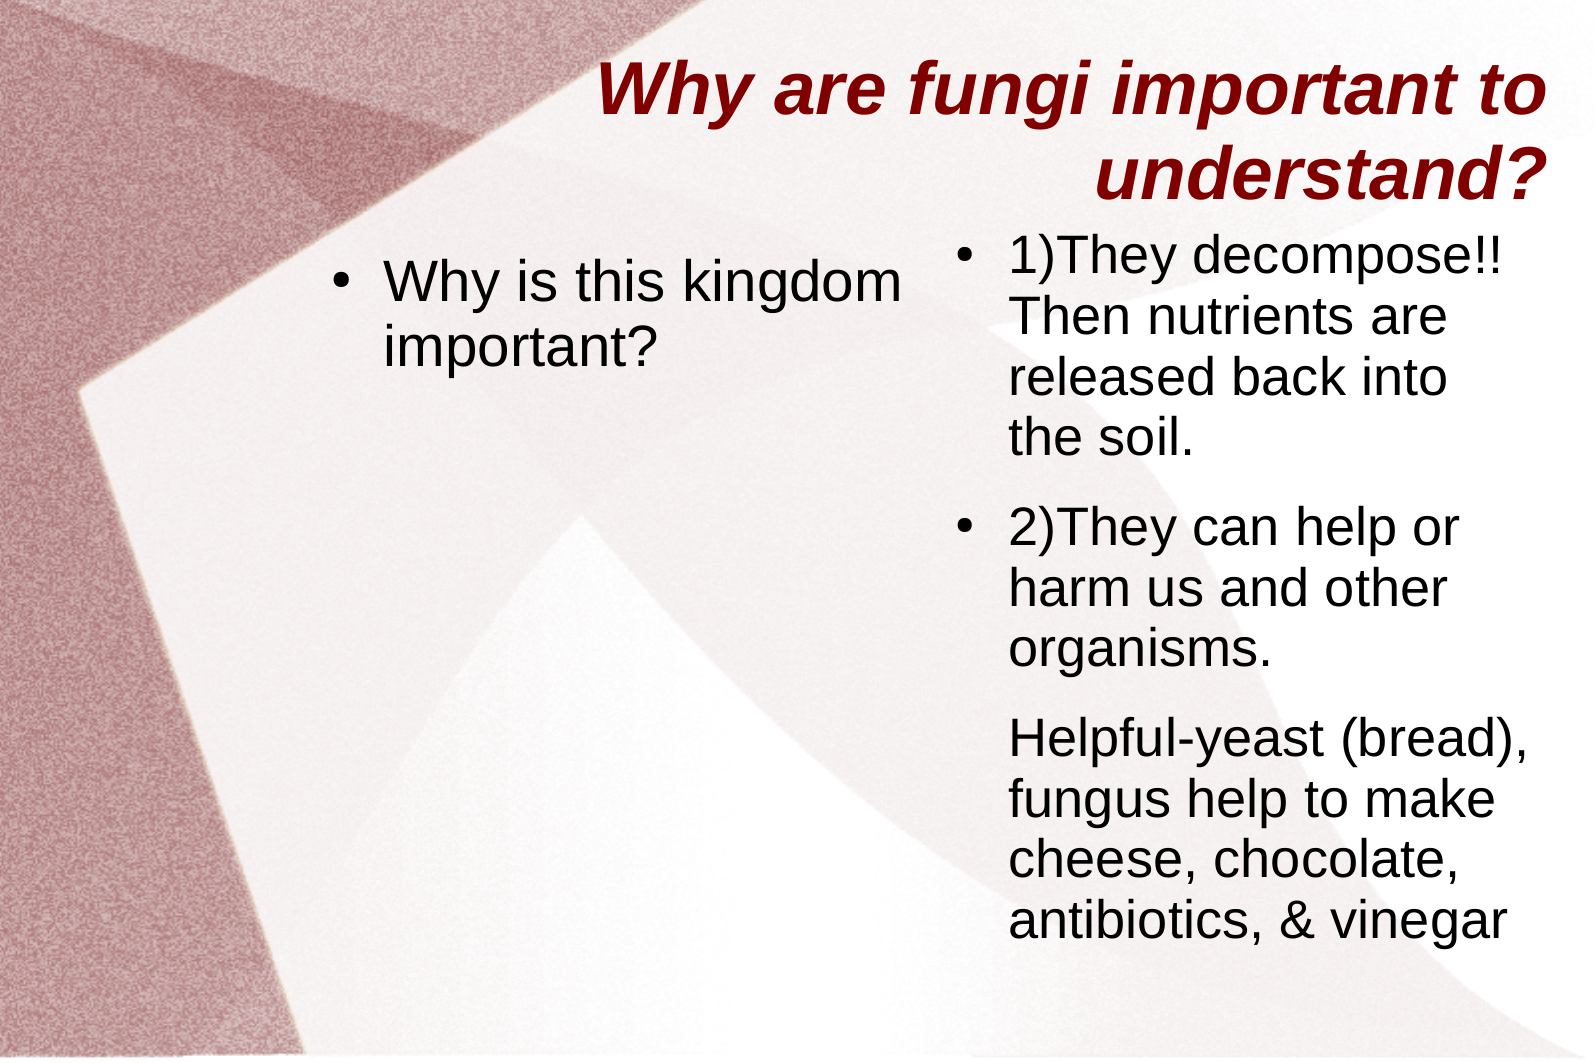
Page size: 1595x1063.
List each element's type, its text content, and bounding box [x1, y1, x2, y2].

list 1)They decompose!! Then nutrients are released back into the soil. 2)They can help or harm us and other organisms. Helpful-yeast (bread), fungus help to make cheese, chocolate, antibiotics, & vinegar [937, 225, 1538, 950]
picture [0, 0, 1595, 1063]
title Why are fungi important to understand? [575, 47, 1549, 216]
list Why is this kingdom important? [313, 248, 914, 770]
